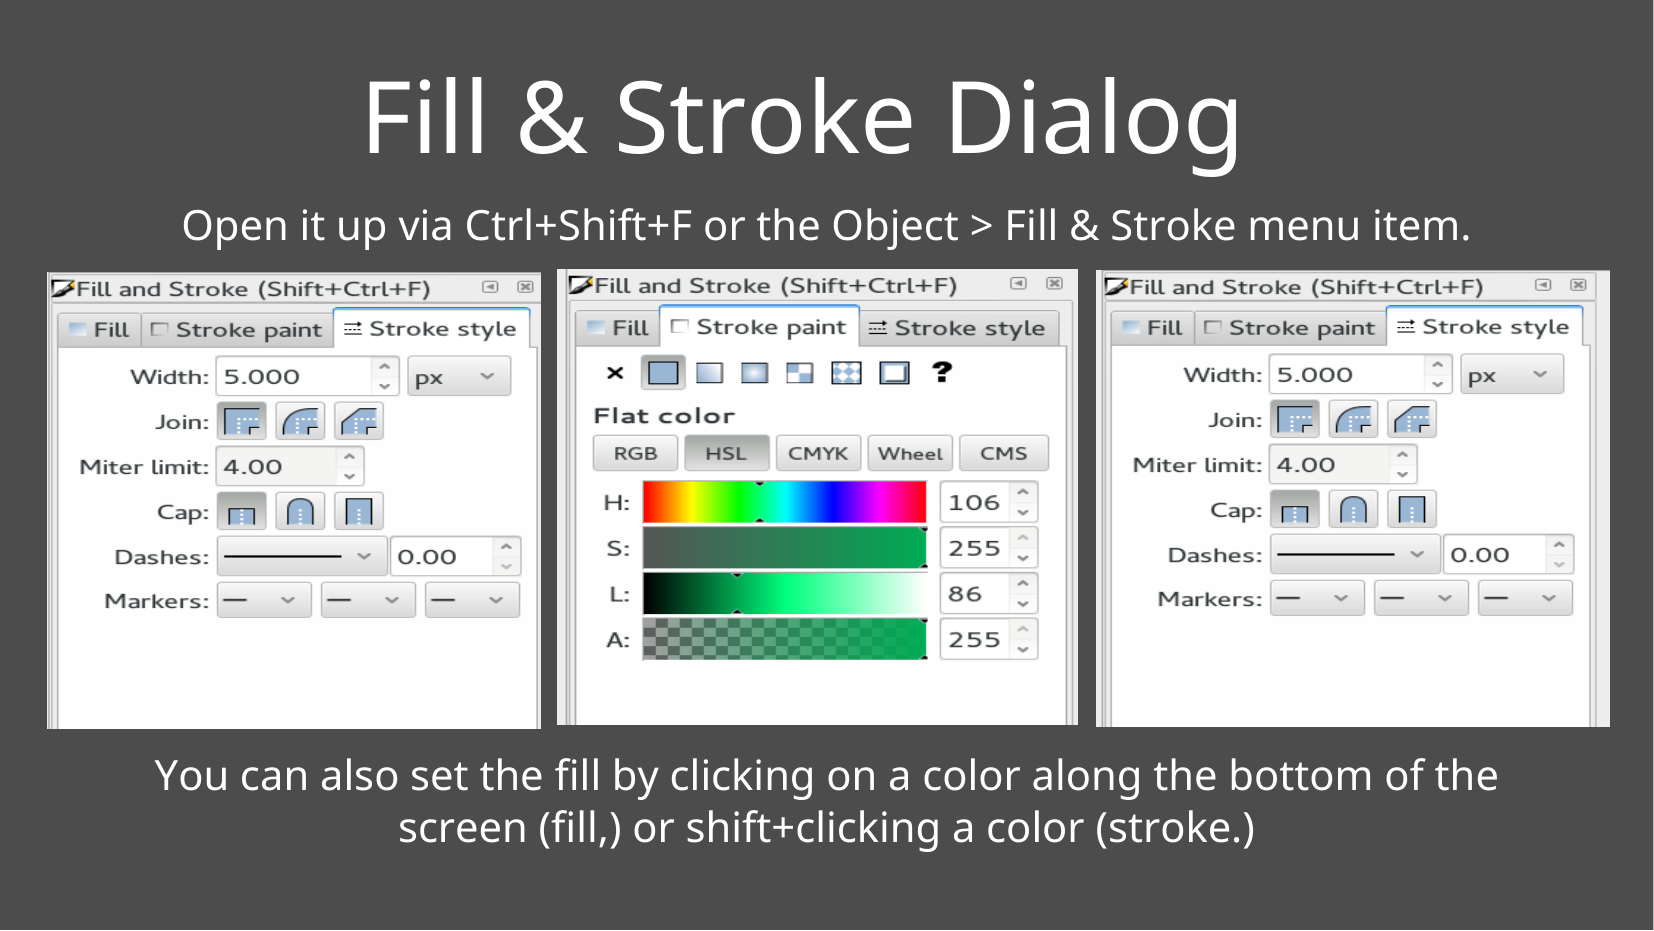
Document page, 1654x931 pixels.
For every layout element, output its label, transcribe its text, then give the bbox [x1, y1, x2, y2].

title Open it up via Ctrl+Shift+F or the Object > Fill & Stroke menu item. [103, 154, 1550, 297]
picture [47, 272, 541, 729]
title Fill & Stroke Dialog [53, 27, 1554, 224]
picture [1096, 270, 1610, 727]
title You can also set the fill by clicking on a color along the bottom of the screen (fill,) or shift+clicking a color (stroke.) [103, 730, 1550, 872]
picture [557, 297, 1078, 725]
